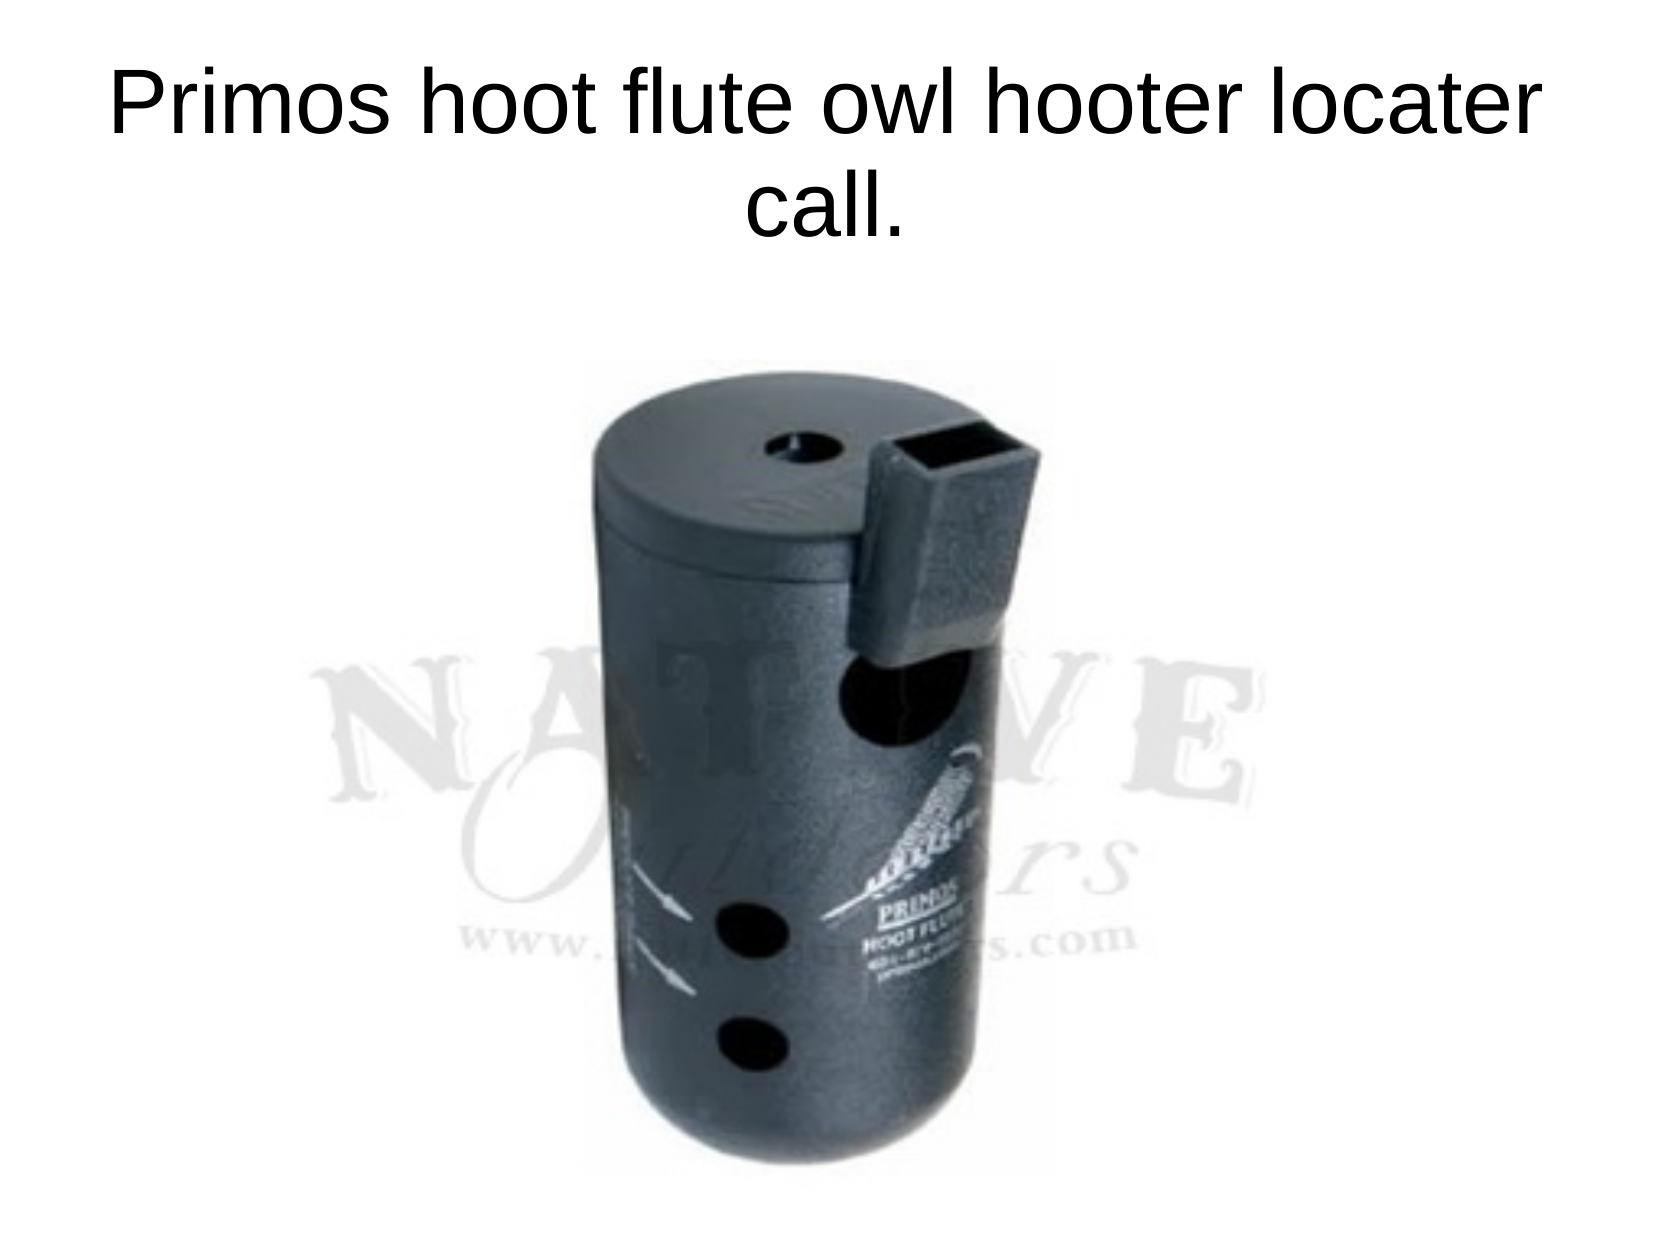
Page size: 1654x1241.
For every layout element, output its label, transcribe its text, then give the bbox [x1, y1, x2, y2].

picture [300, 337, 1276, 1201]
title Primos hoot flute owl hooter locater call. [82, 47, 1571, 259]
